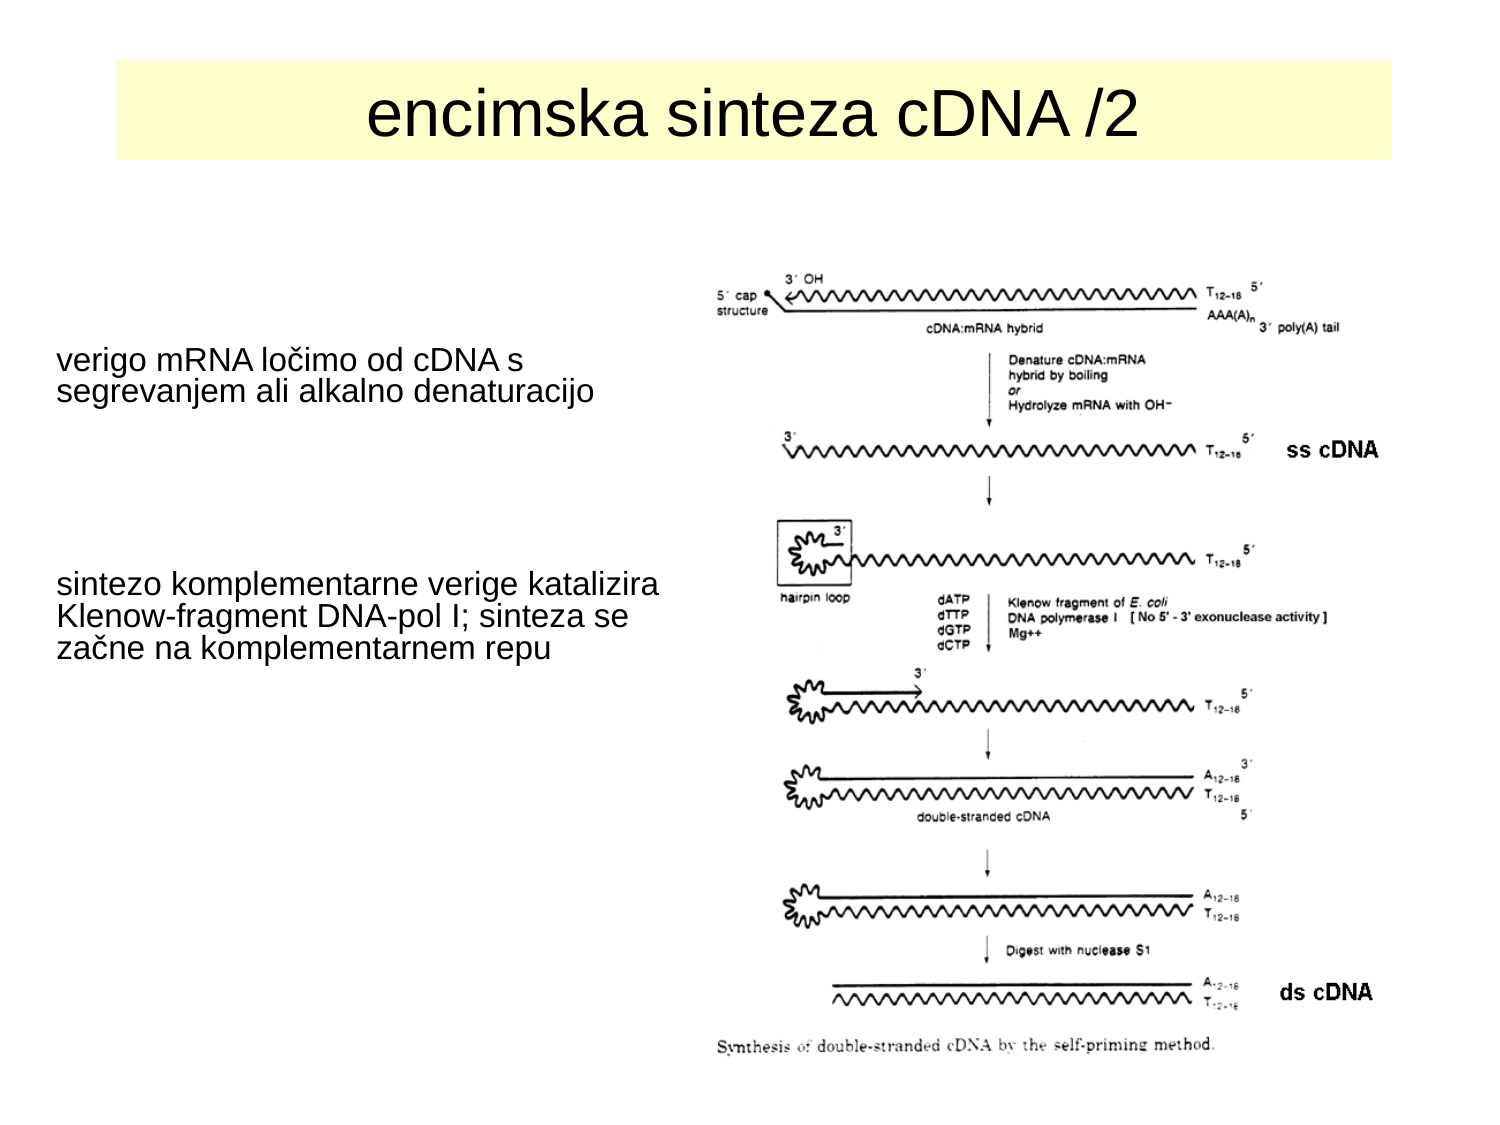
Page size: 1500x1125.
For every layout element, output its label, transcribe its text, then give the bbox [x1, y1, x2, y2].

list verigo mRNA ločimo od cDNA s segrevanjem ali alkalno denaturacijo sintezo komplementarne verige katalizira Klenow-fragment DNA-pol I; sinteza se začne na komplementarnem repu [41, 338, 679, 790]
picture [679, 243, 1428, 1066]
title encimska sinteza cDNA /2 [116, 60, 1392, 160]
